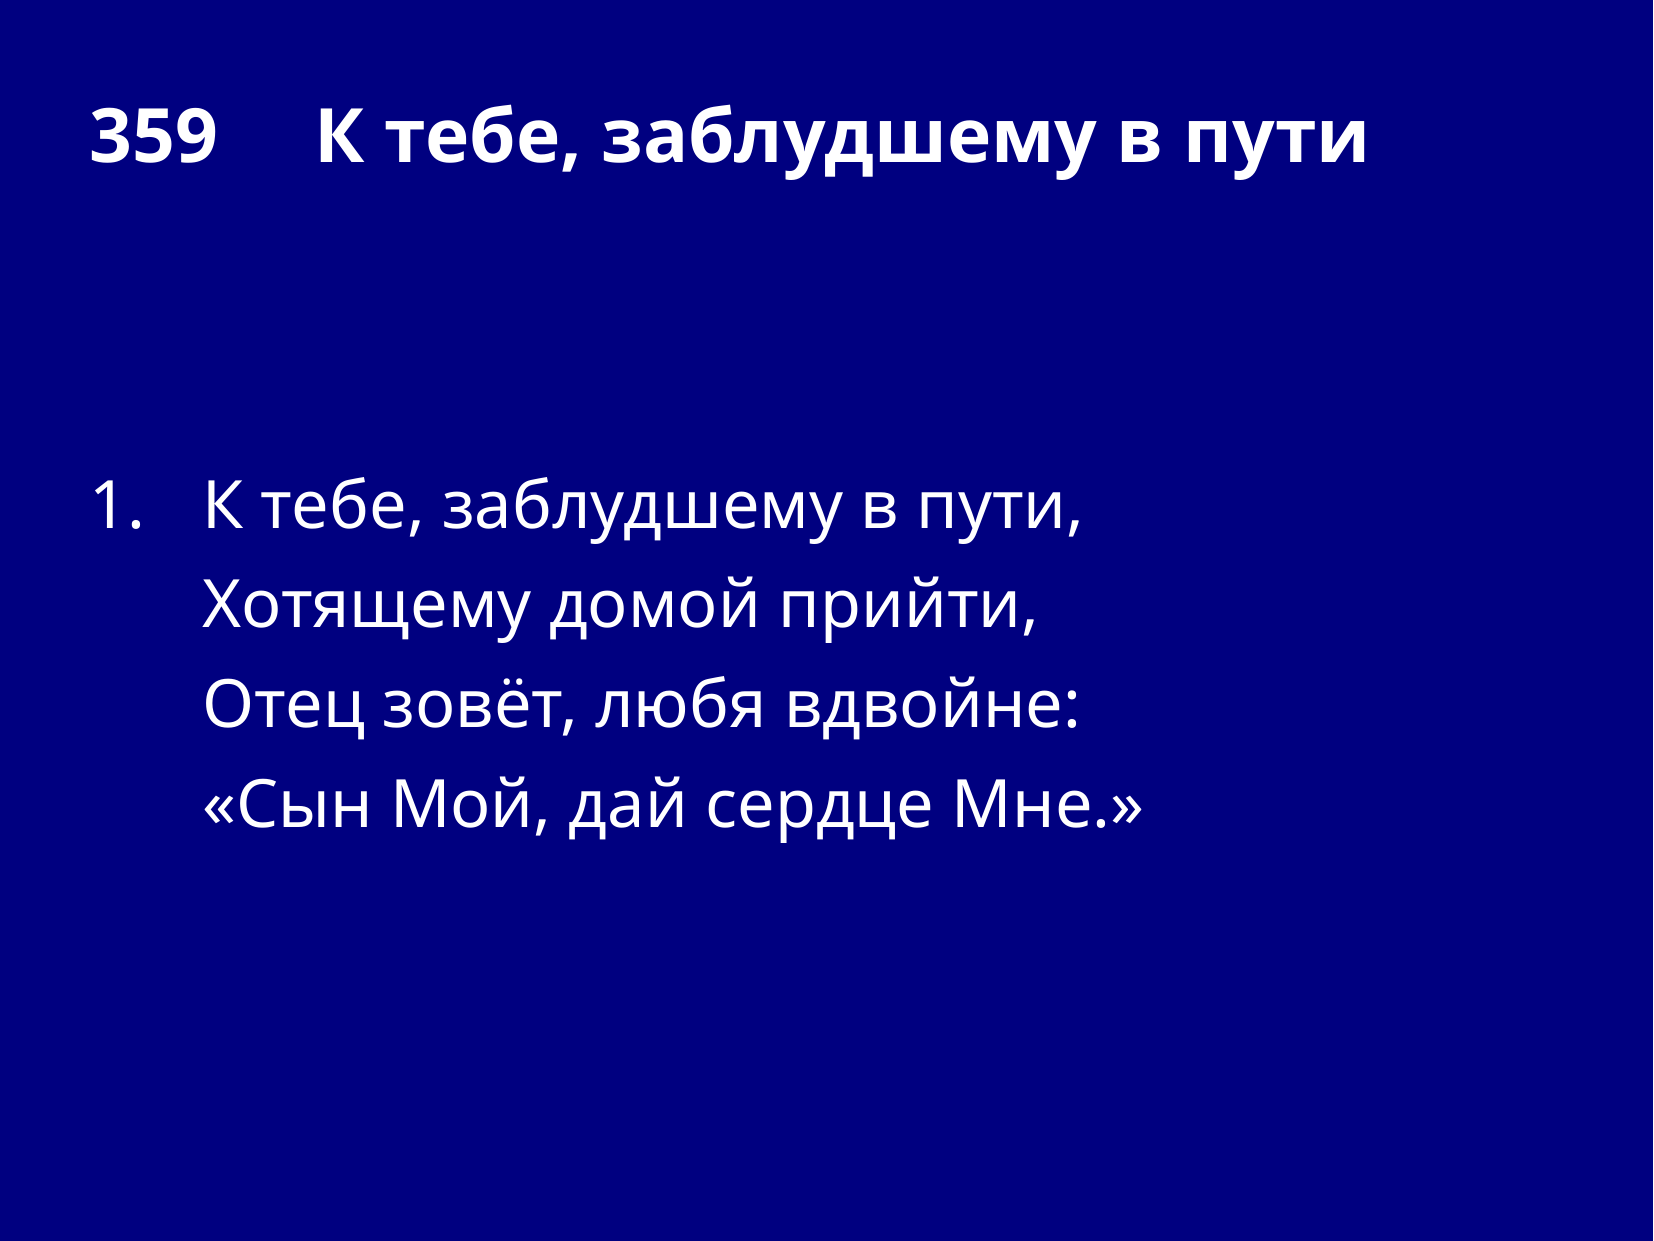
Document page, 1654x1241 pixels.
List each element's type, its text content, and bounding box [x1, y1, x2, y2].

text_box 1. К тебе, заблудшему в пути, Хотящему домой прийти, Отец зовёт, любя вдвойне: «Сын Мой, дай сердце Мне.» [75, 188, 1576, 1163]
text_box 359 К тебе, заблудшему в пути [75, 75, 1576, 188]
